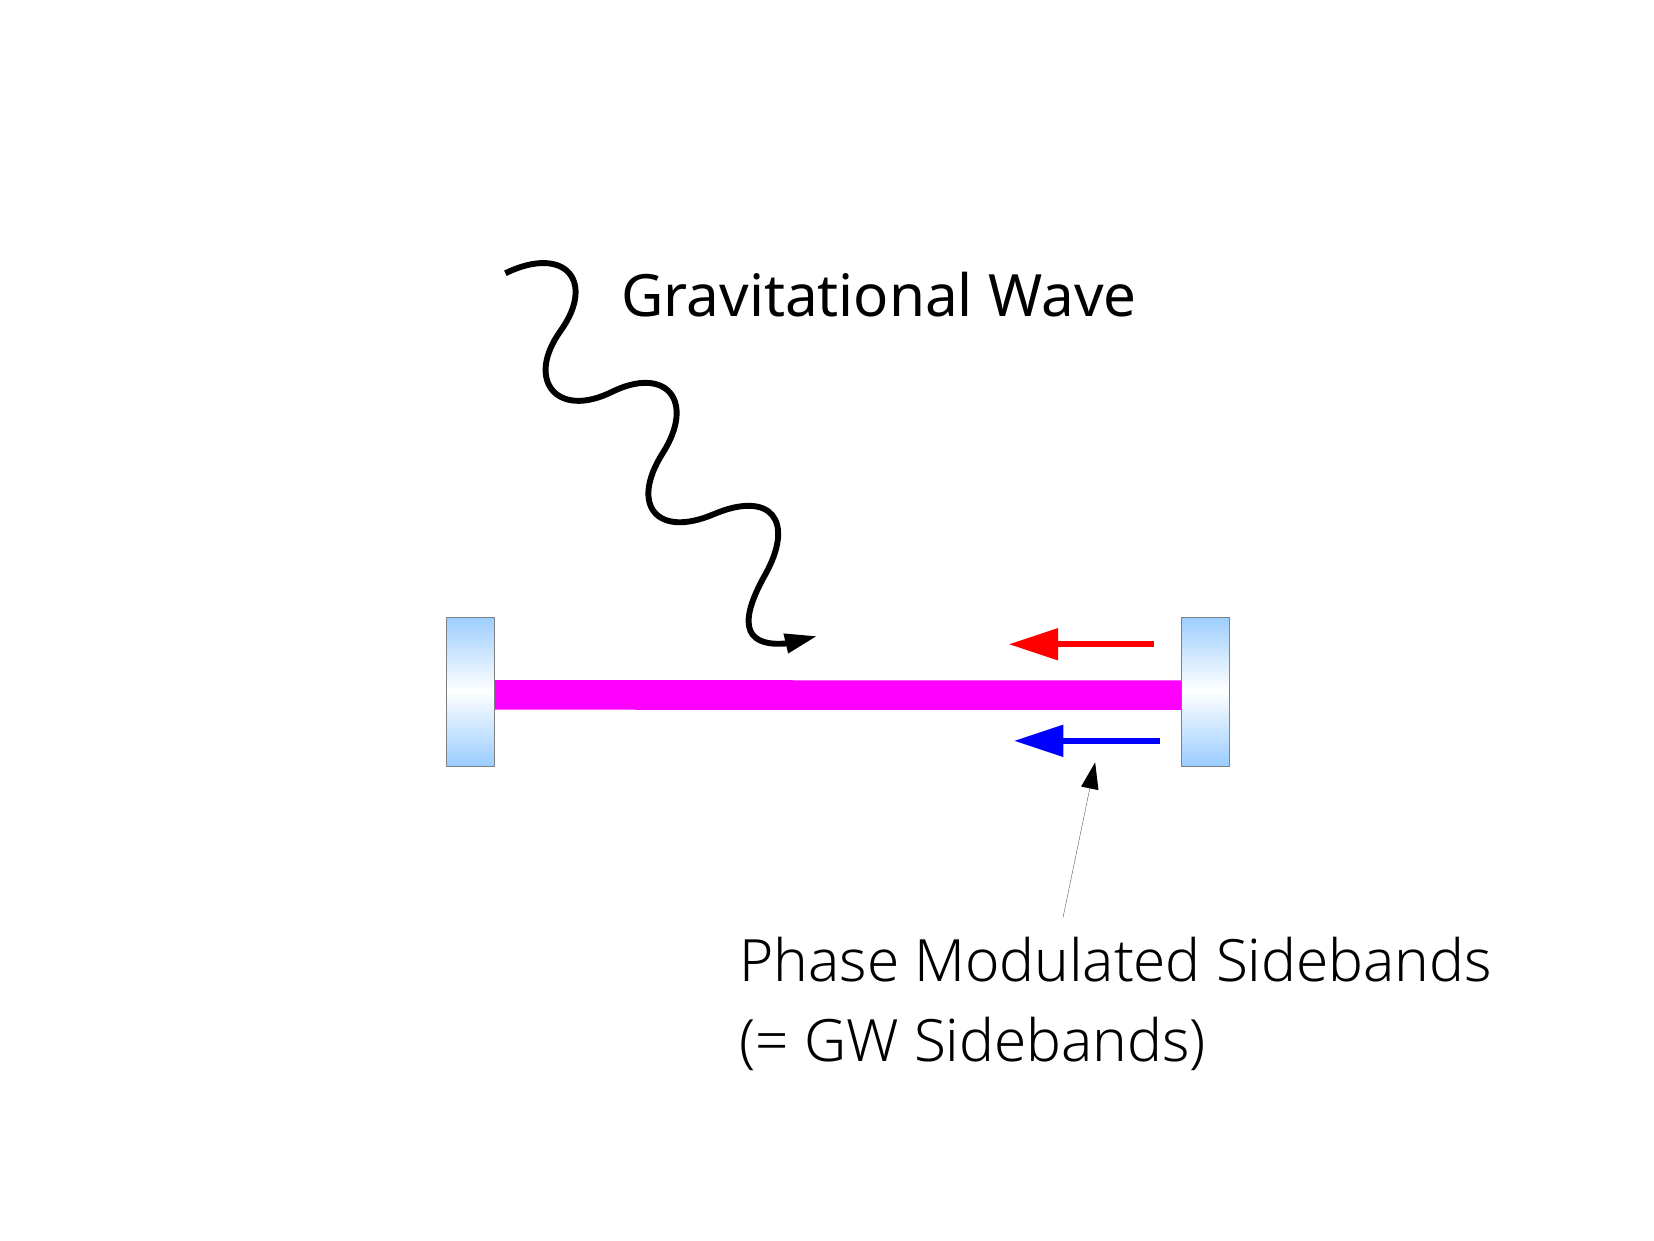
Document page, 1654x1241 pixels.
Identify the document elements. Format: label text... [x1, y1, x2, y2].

text_box [446, 617, 495, 767]
text_box [1181, 617, 1230, 767]
text_box Phase Modulated Sidebands (= GW Sidebands) [724, 912, 1581, 1103]
text_box Gravitational Wave [606, 246, 1179, 350]
